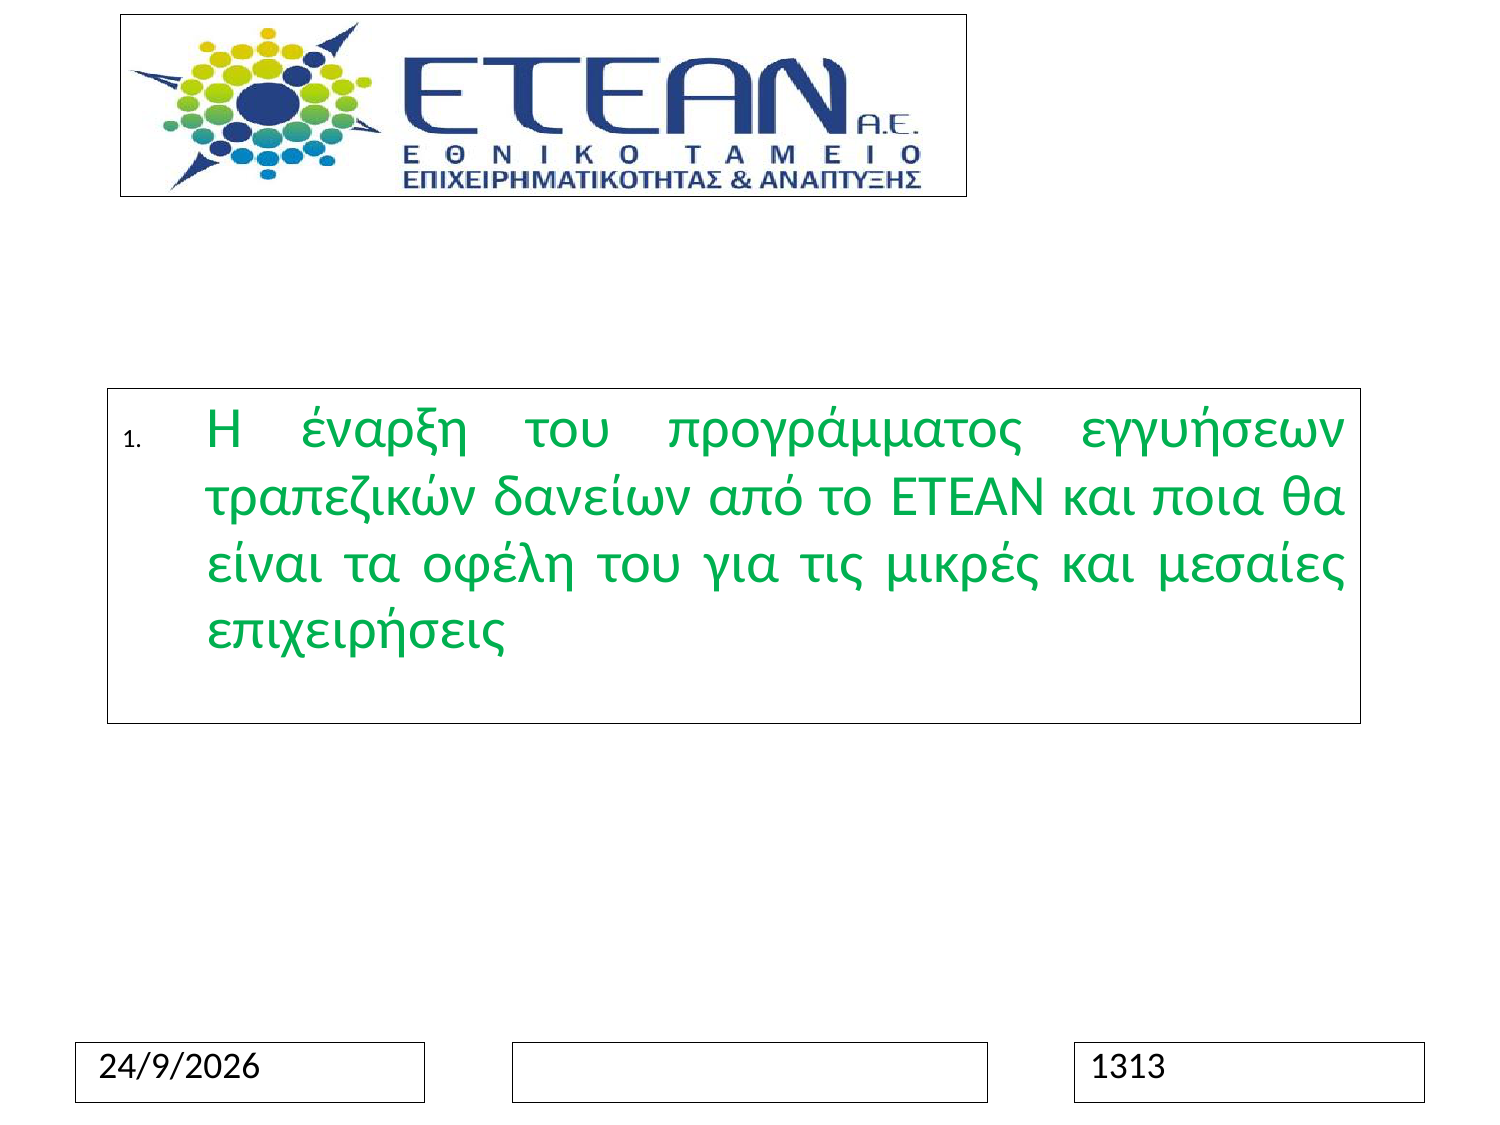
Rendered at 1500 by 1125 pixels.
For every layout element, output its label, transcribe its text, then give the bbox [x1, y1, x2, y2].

slide_number 11 [1074, 1042, 1425, 1103]
text_box Η έναρξη του προγράμματος εγγυήσεων τραπεζικών δανείων από το ΕΤΕΑΝ και ποια θα είναι τα οφέλη του για τις μικρές και μεσαίες επιχειρήσεις [107, 388, 1361, 724]
picture [121, 15, 966, 196]
